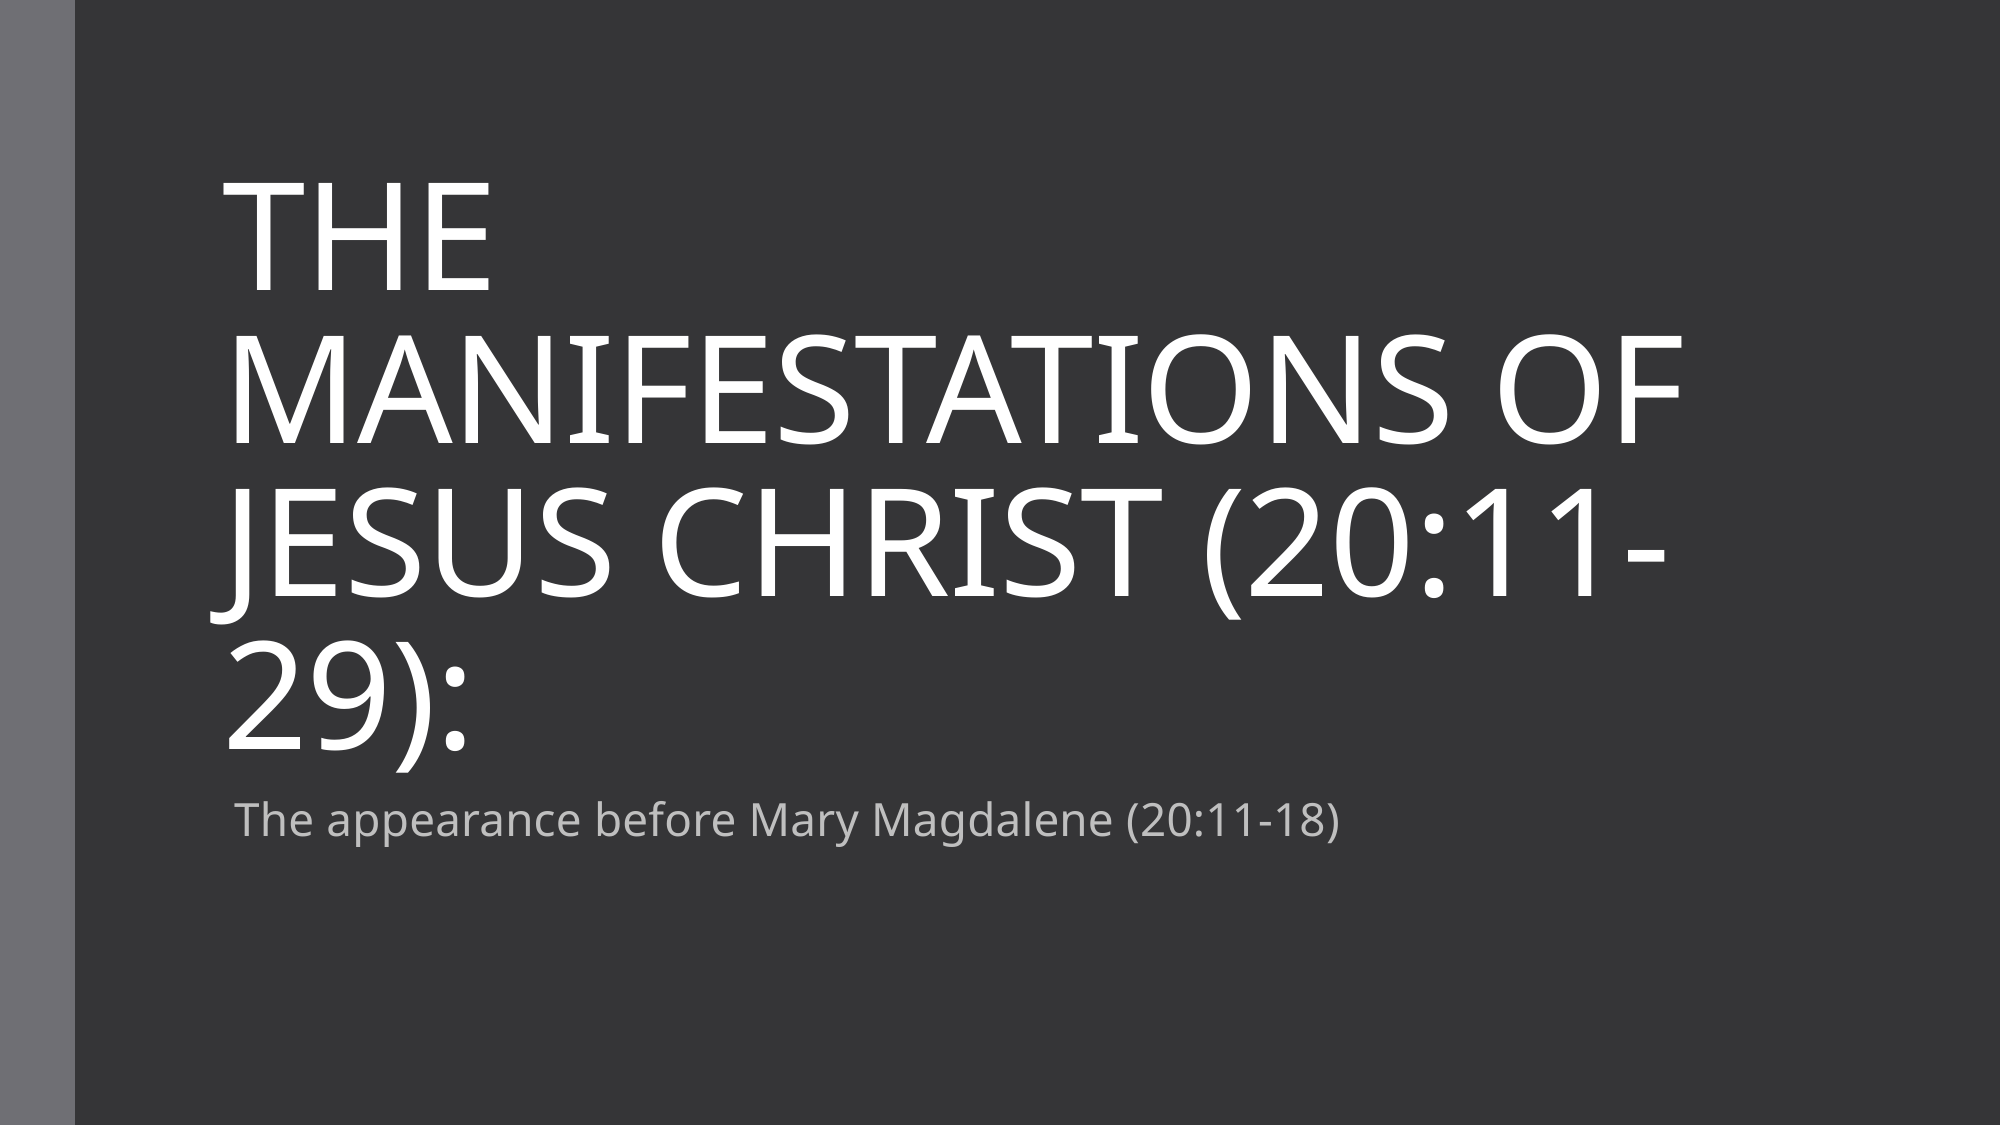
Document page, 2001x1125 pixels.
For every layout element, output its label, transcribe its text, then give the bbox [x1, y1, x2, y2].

title THE MANIFESTATIONS OF JESUS CHRIST (20:11-29): [206, 124, 1752, 787]
subtitle The appearance before Mary Magdalene (20:11-18) [206, 787, 1752, 1066]
